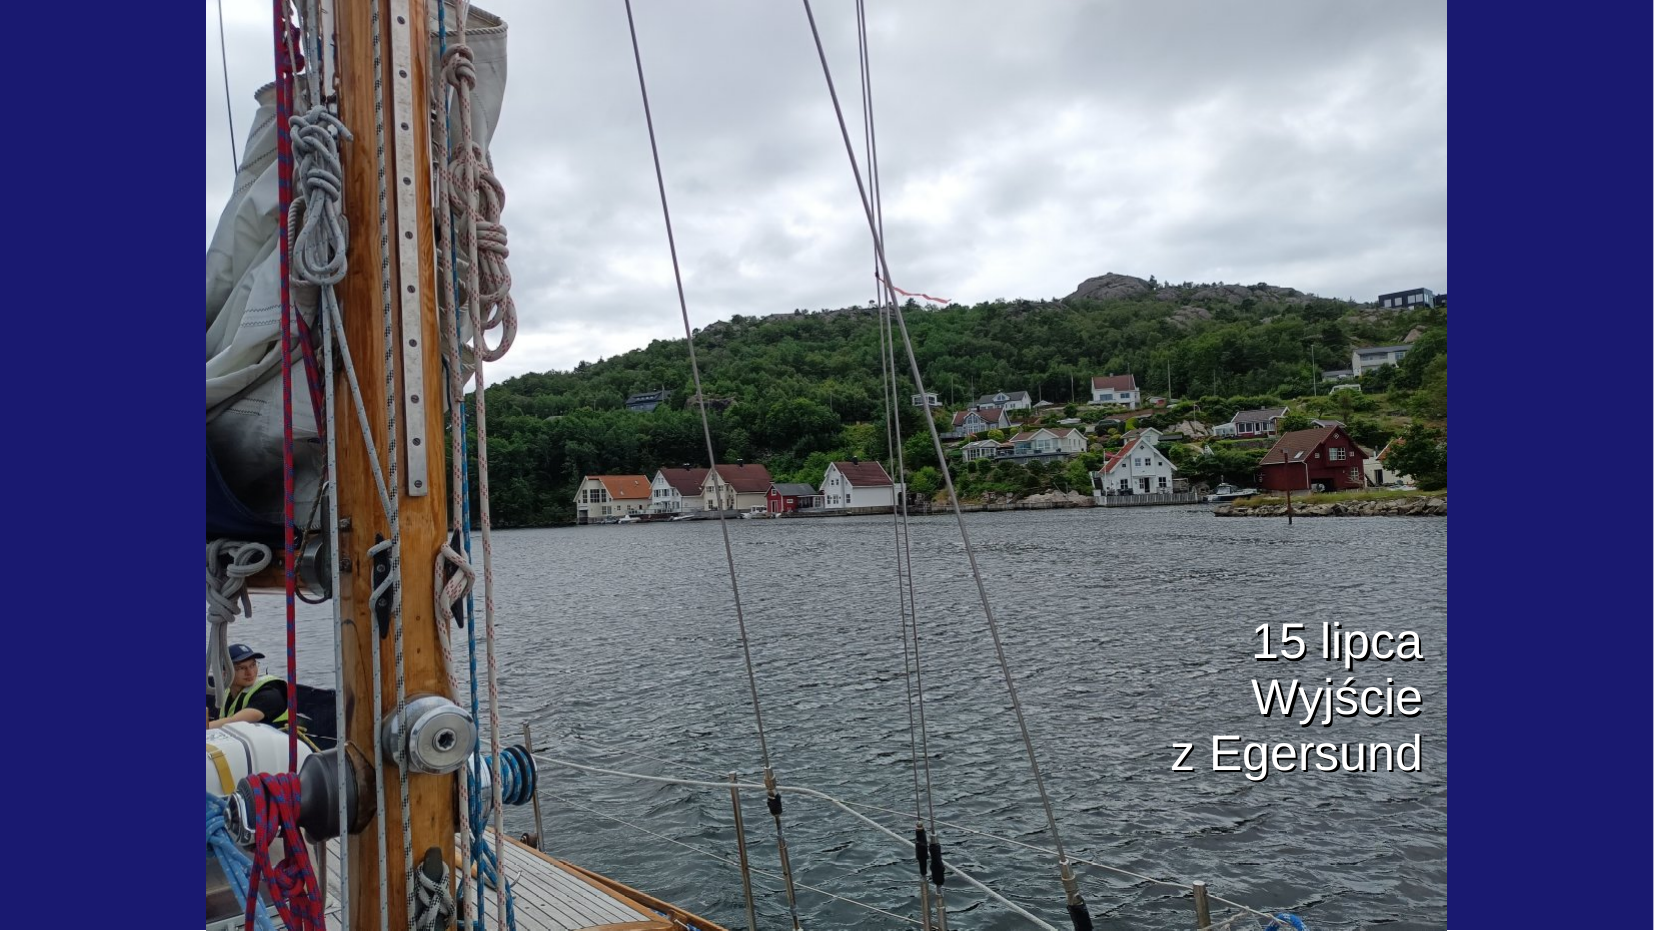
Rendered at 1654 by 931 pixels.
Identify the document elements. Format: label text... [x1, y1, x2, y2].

picture [206, 0, 1447, 931]
text_box 15 lipca Wyjście z Egersund [944, 606, 1439, 789]
